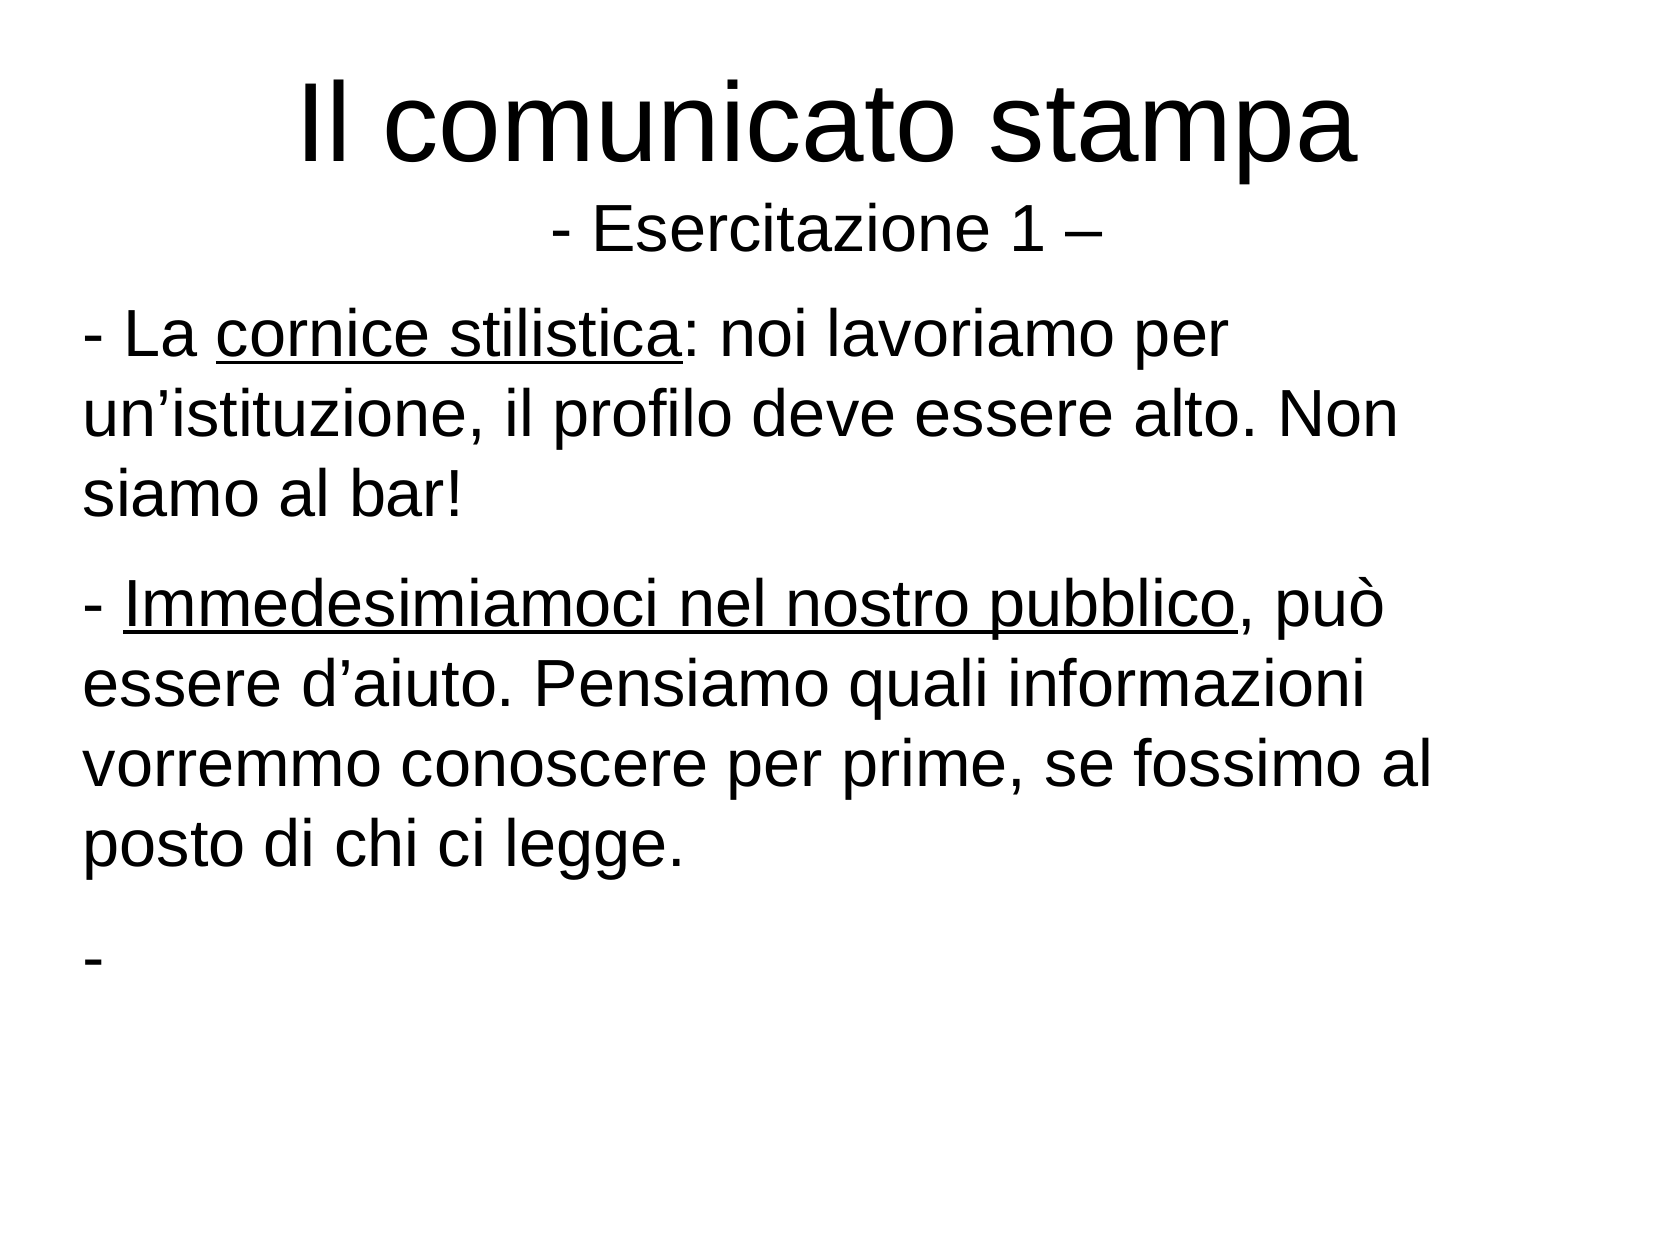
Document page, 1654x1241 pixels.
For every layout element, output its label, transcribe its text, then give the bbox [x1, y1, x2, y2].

list - La cornice stilistica: noi lavoriamo per un’istituzione, il profilo deve essere alto. Non siamo al bar! - Immedesimiamoci nel nostro pubblico, può essere d’aiuto. Pensiamo quali informazioni vorremmo conoscere per prime, se fossimo al posto di chi ci legge. [82, 290, 1571, 1116]
title Il comunicato stampa - Esercitazione 1 – [82, 49, 1571, 257]
